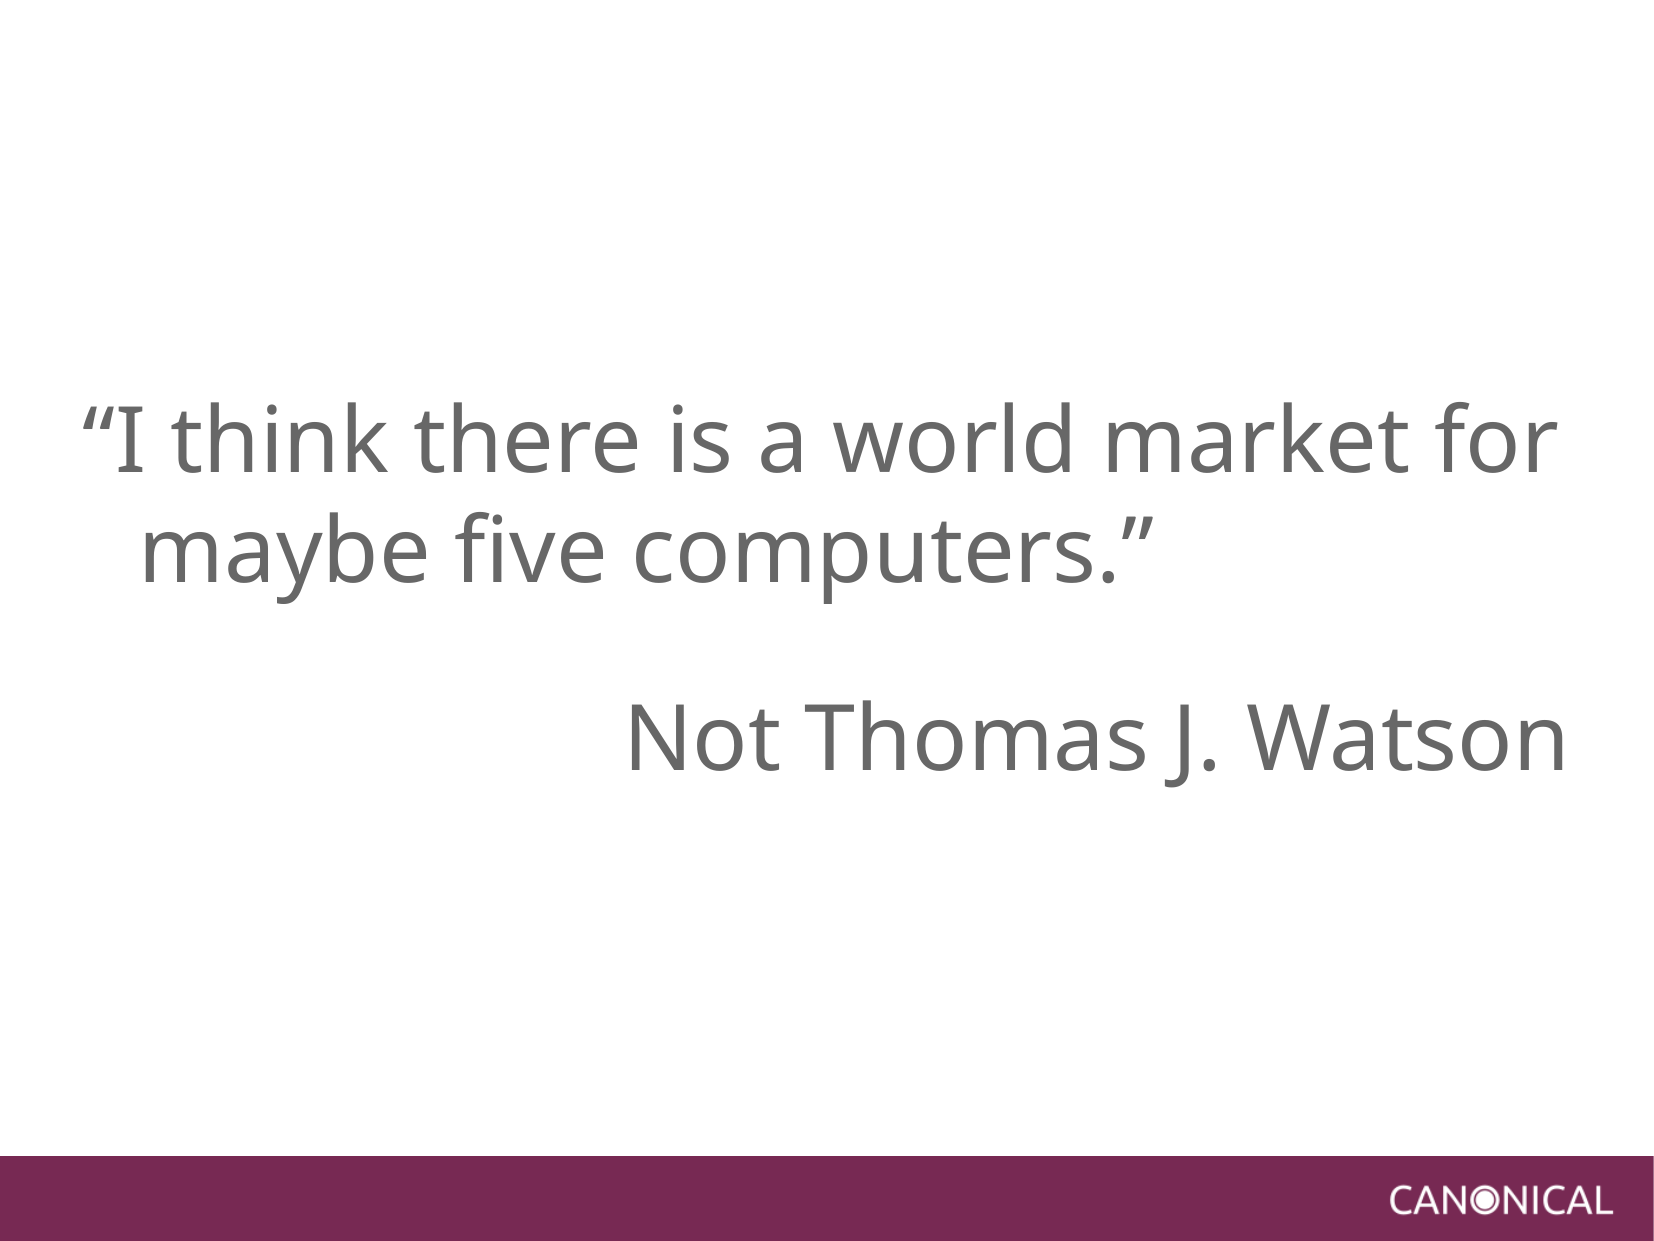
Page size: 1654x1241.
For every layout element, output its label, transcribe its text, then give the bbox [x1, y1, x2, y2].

picture [0, 1156, 1654, 1241]
subtitle “I think there is a world market for maybe five computers.” Not Thomas J. Watson [82, 56, 1571, 1113]
